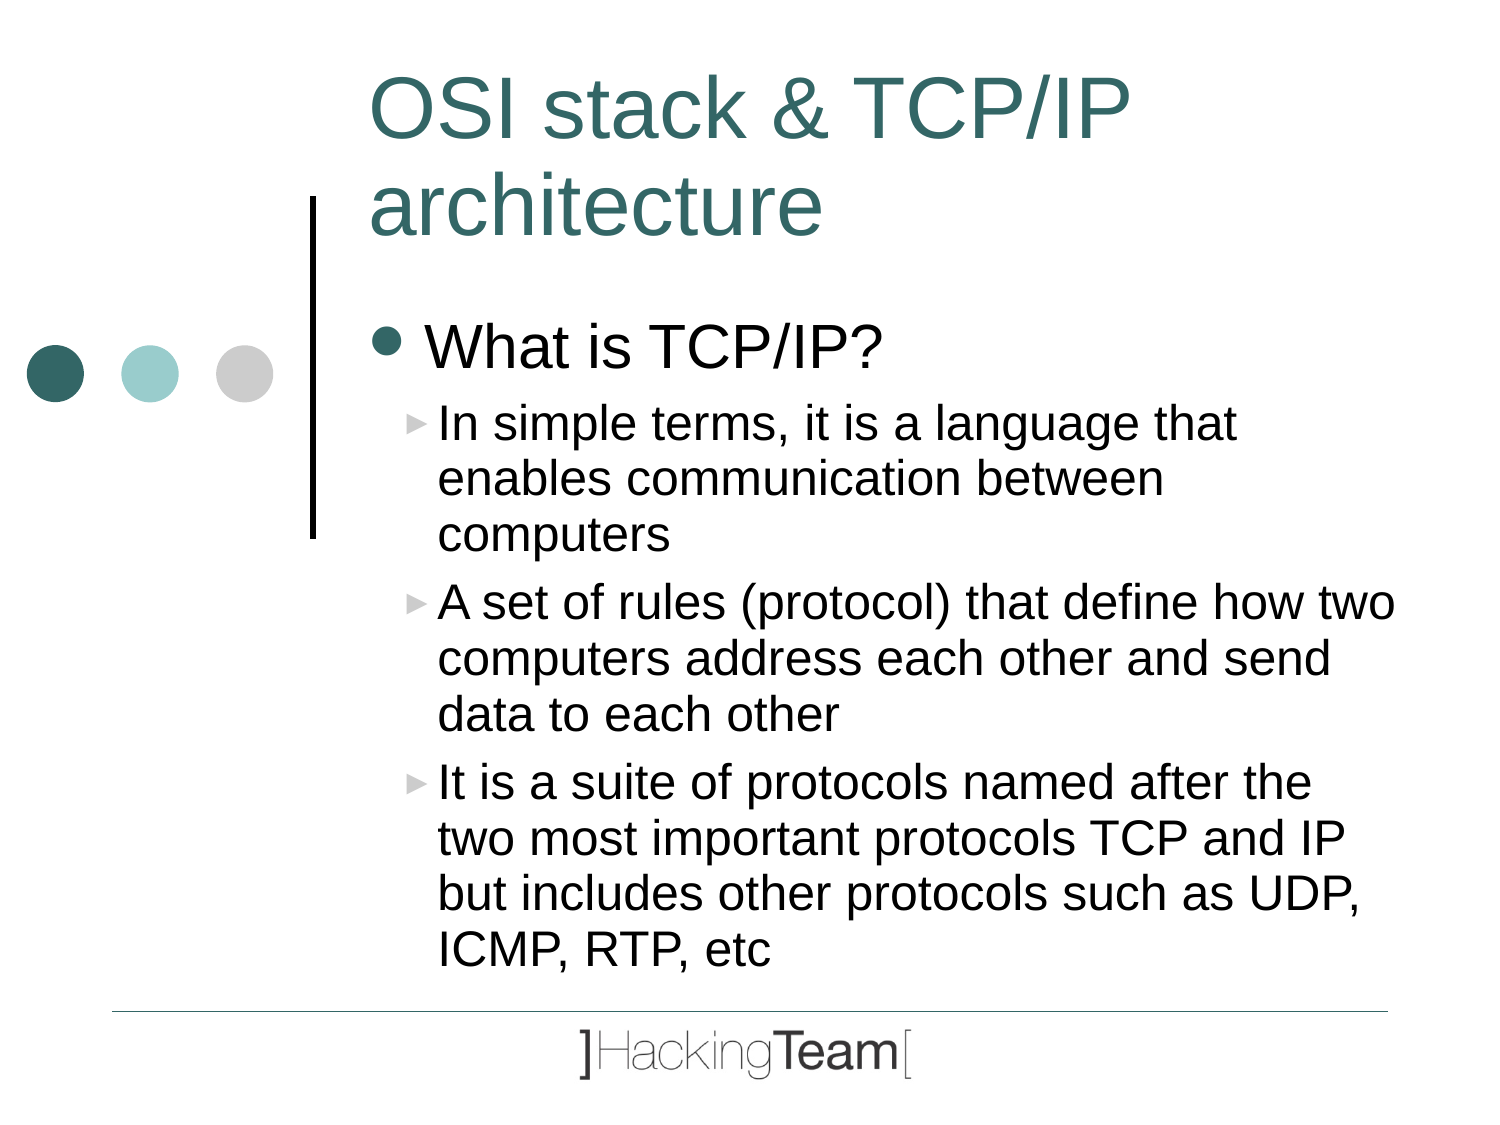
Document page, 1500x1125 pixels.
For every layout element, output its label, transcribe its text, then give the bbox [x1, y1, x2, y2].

list What is TCP/IP? In simple terms, it is a language that enables communication between computers A set of rules (protocol) that define how two computers address each other and send data to each other It is a suite of protocols named after the two most important protocols TCP and IP but includes other protocols such as UDP, ICMP, RTP, etc [249, 312, 1401, 1041]
title OSI stack & TCP/IP architecture [249, 38, 1401, 275]
picture [574, 1041, 916, 1084]
